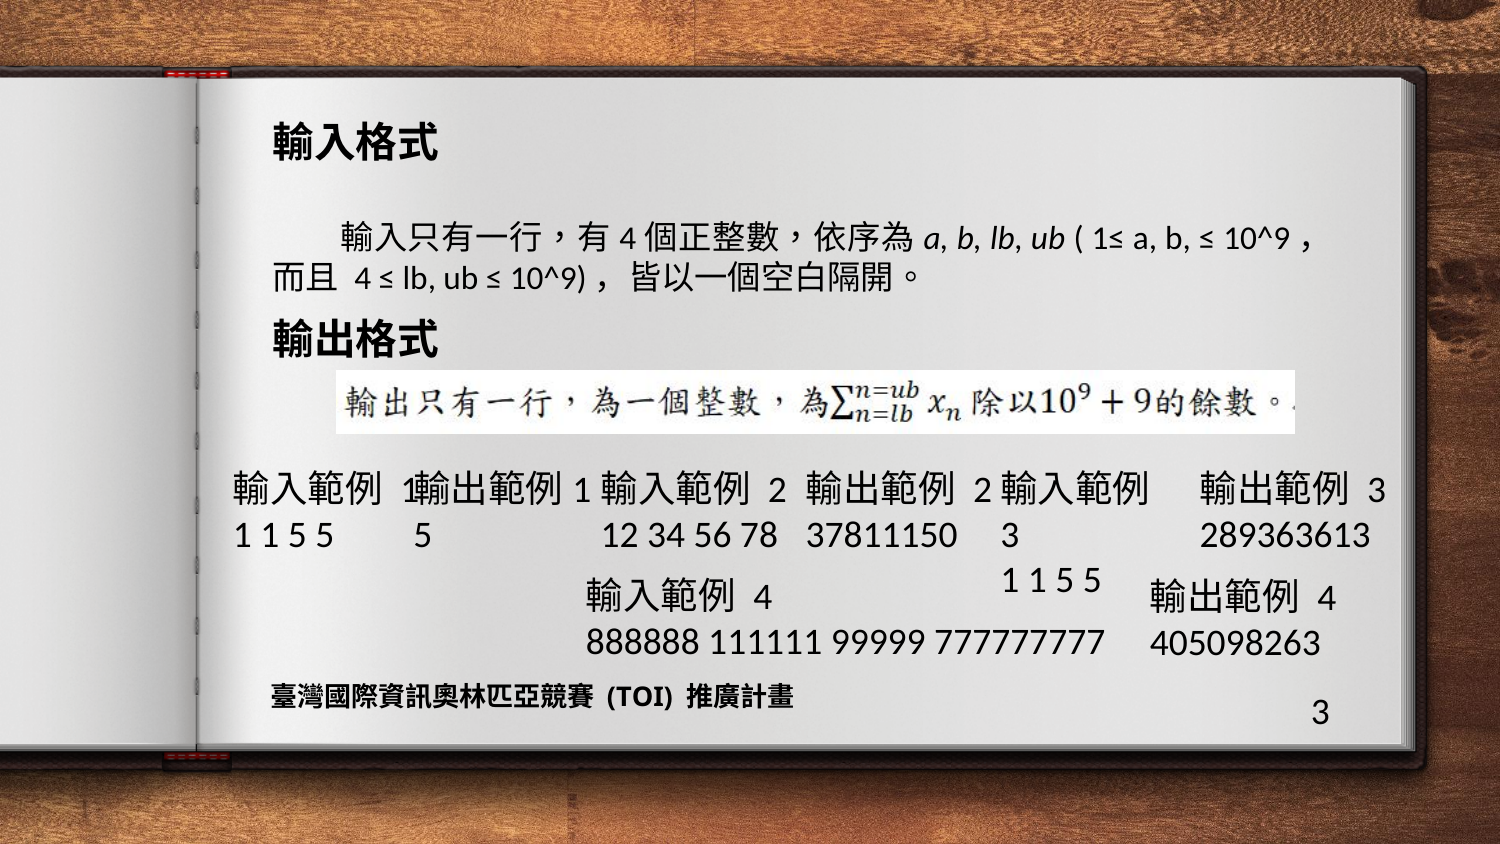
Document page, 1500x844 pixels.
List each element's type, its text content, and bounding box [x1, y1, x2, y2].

text_box 輸入範例 2 12 34 56 78 [585, 457, 790, 564]
text_box 輸出範例 2 37811150 [790, 457, 1029, 564]
text_box 輸入範例 3 1 1 5 5 [1029, 457, 1184, 564]
text_box 輸入範例 1 1 1 5 5 [217, 457, 398, 564]
text_box 輸出格式 [257, 305, 1359, 455]
text_box 輸出範例1 5 [398, 457, 585, 564]
picture [336, 370, 1295, 434]
text_box 輸入格式 輸入只有一行，有4個正整數，依序為a, b, lb, ub ( 1≤ a, b, ≤ 10^9，而且 4 ≤ lb, ub ≤ 10^9)，皆以一個空白隔開。 [257, 109, 1347, 305]
text_box 輸入範例 4 888888 111111 99999 777777777 [570, 564, 1149, 671]
text_box 輸出範例 4 405098263 [1134, 565, 1373, 672]
text_box 3 [1295, 672, 1386, 737]
text_box 輸出範例 3 289363613 [1184, 457, 1423, 564]
